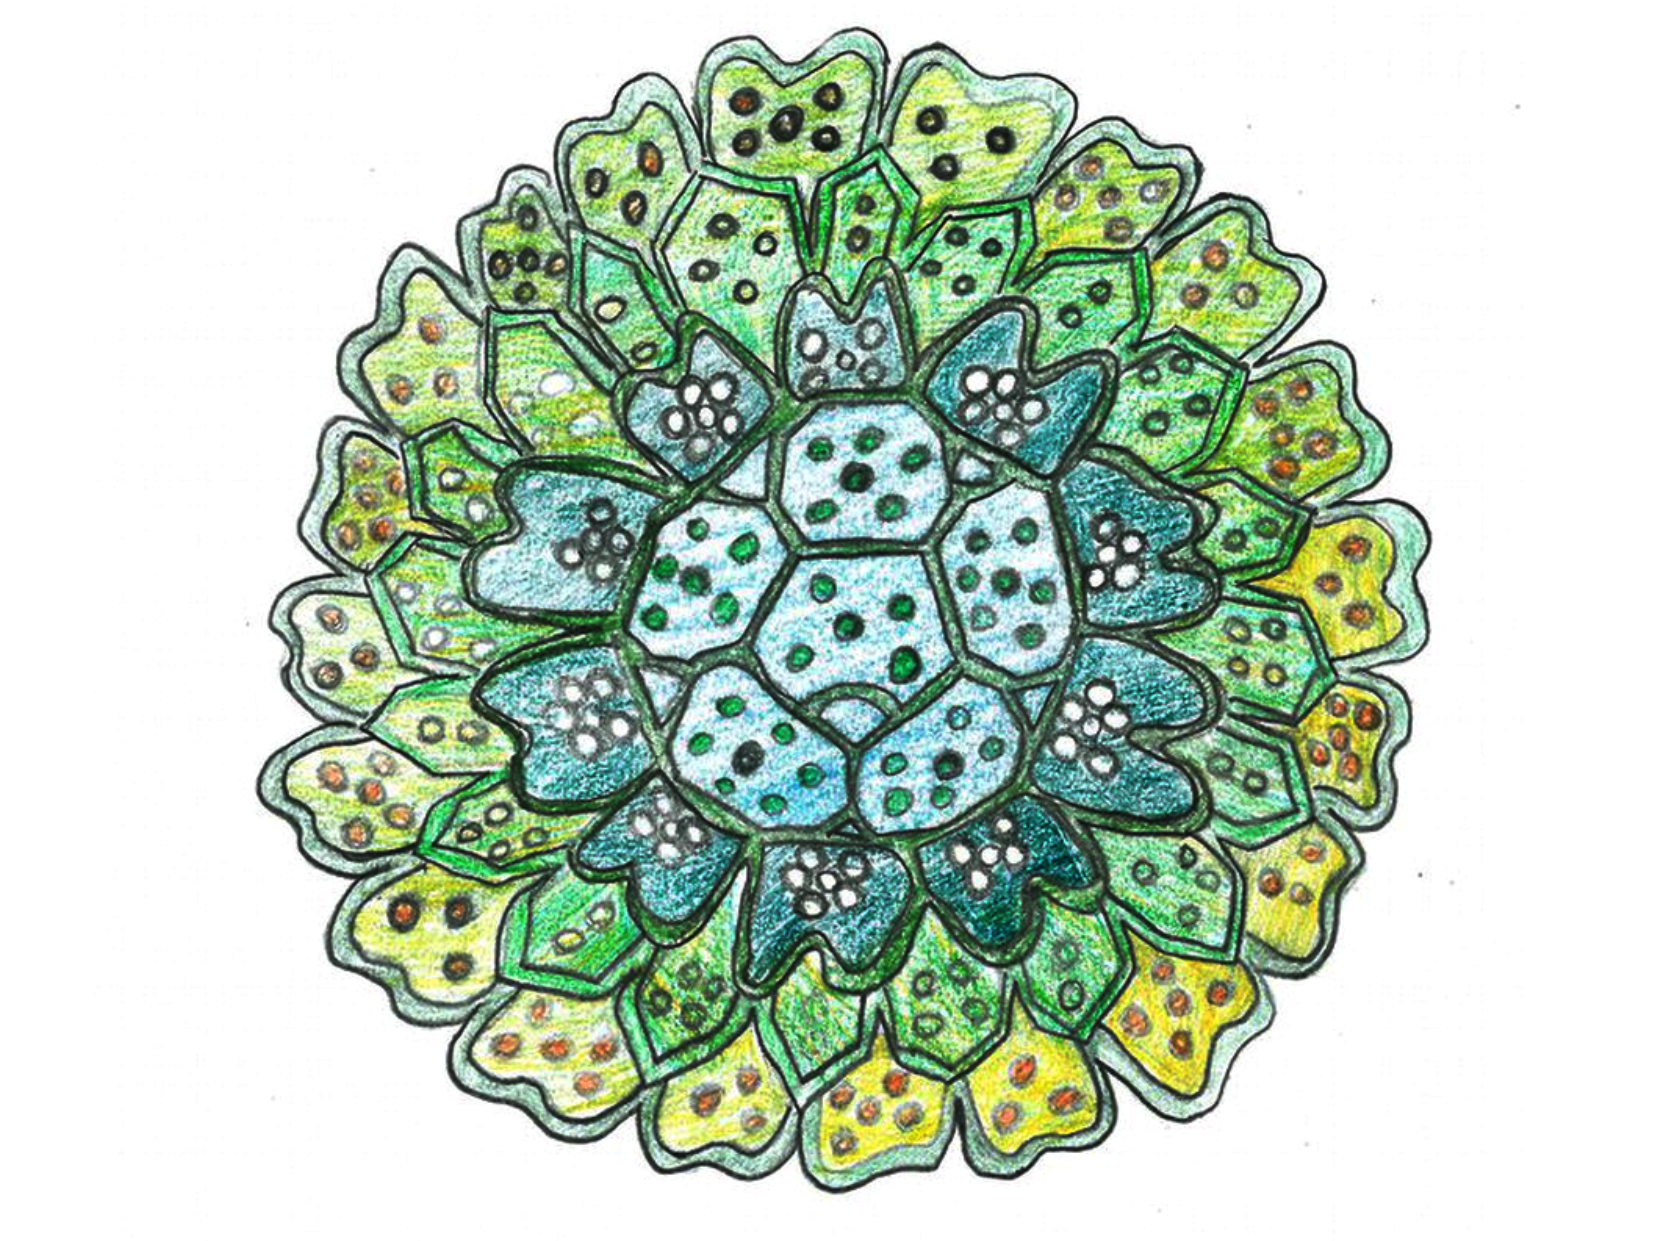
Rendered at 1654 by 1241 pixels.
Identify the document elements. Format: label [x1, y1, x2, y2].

picture [94, 0, 1524, 1241]
